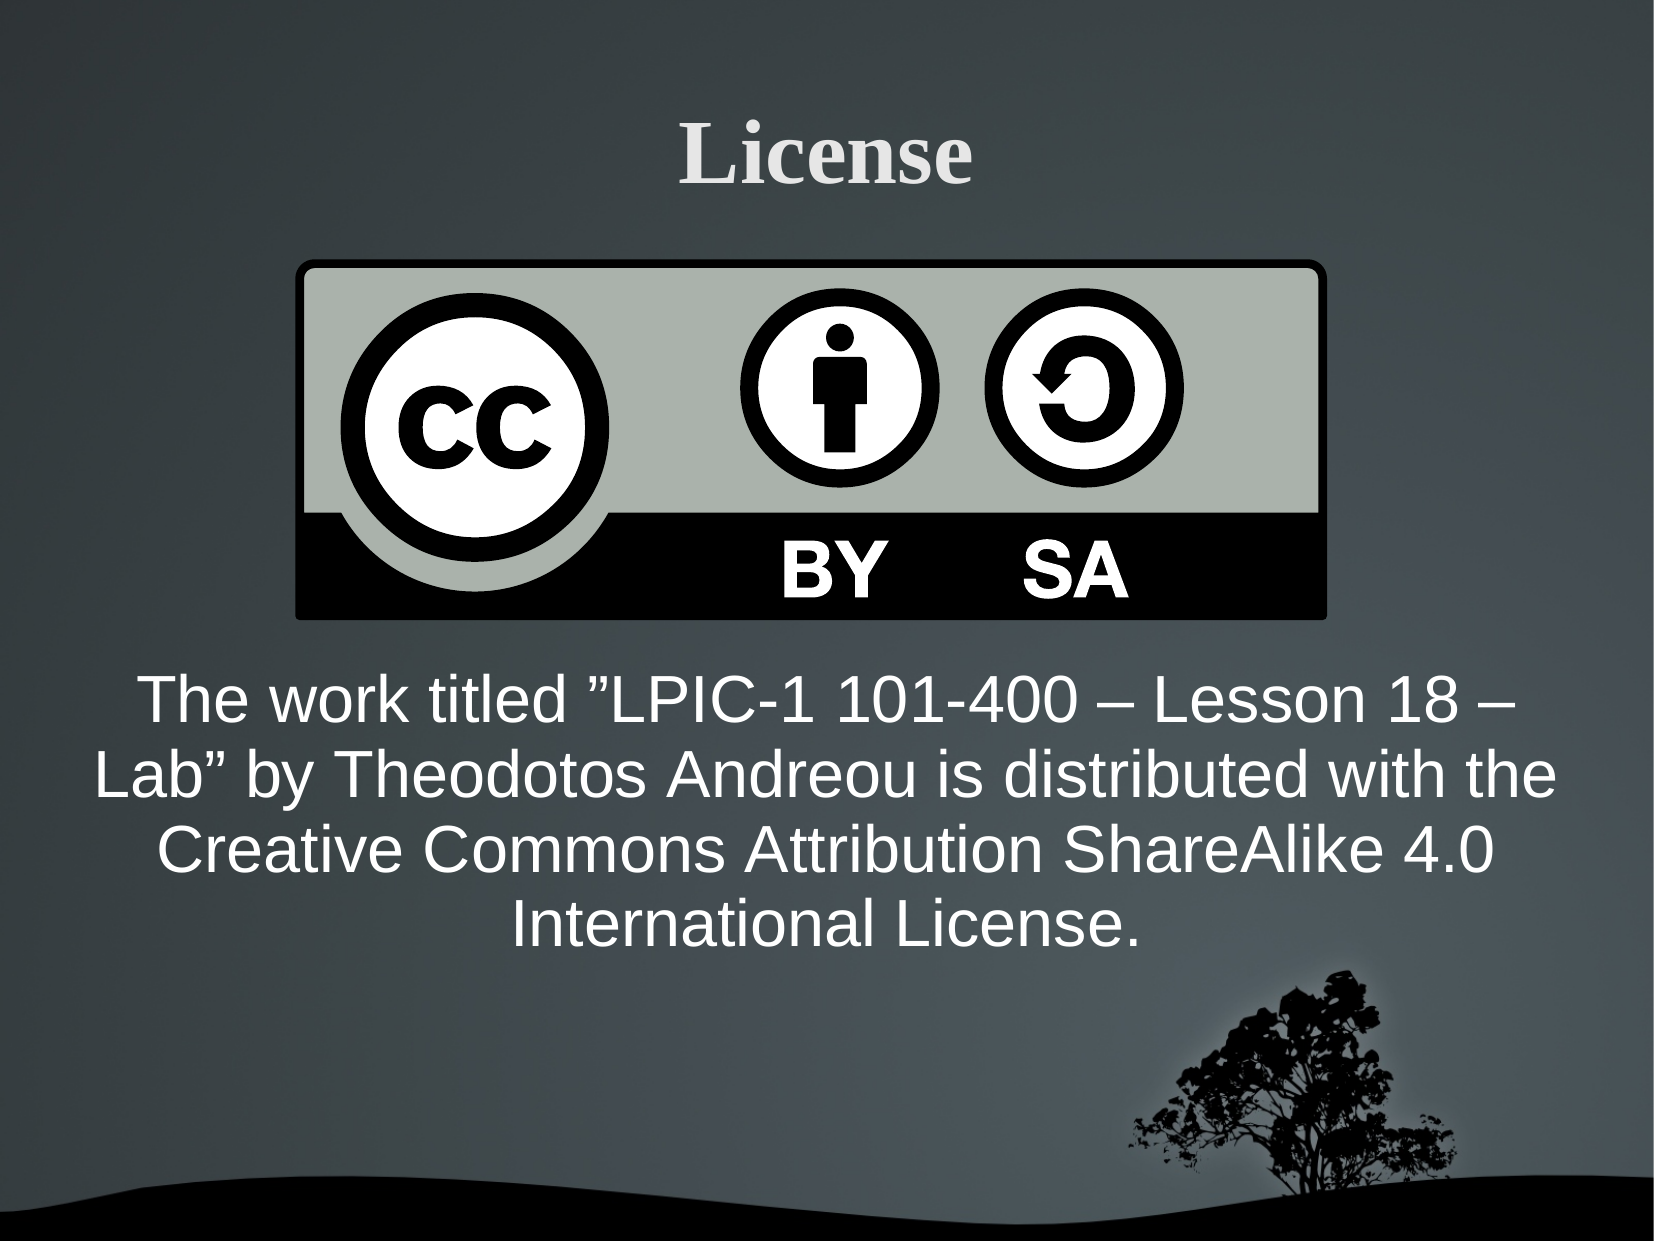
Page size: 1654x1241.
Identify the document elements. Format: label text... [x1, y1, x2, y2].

subtitle The work titled ”LPIC-1 101-400 – Lesson 18 – Lab” by Theodotos Andreou is distributed with the Creative Commons Attribution ShareAlike 4.0 International License. [82, 290, 1571, 1109]
picture [0, 0, 1654, 1241]
title License [82, 49, 1571, 257]
